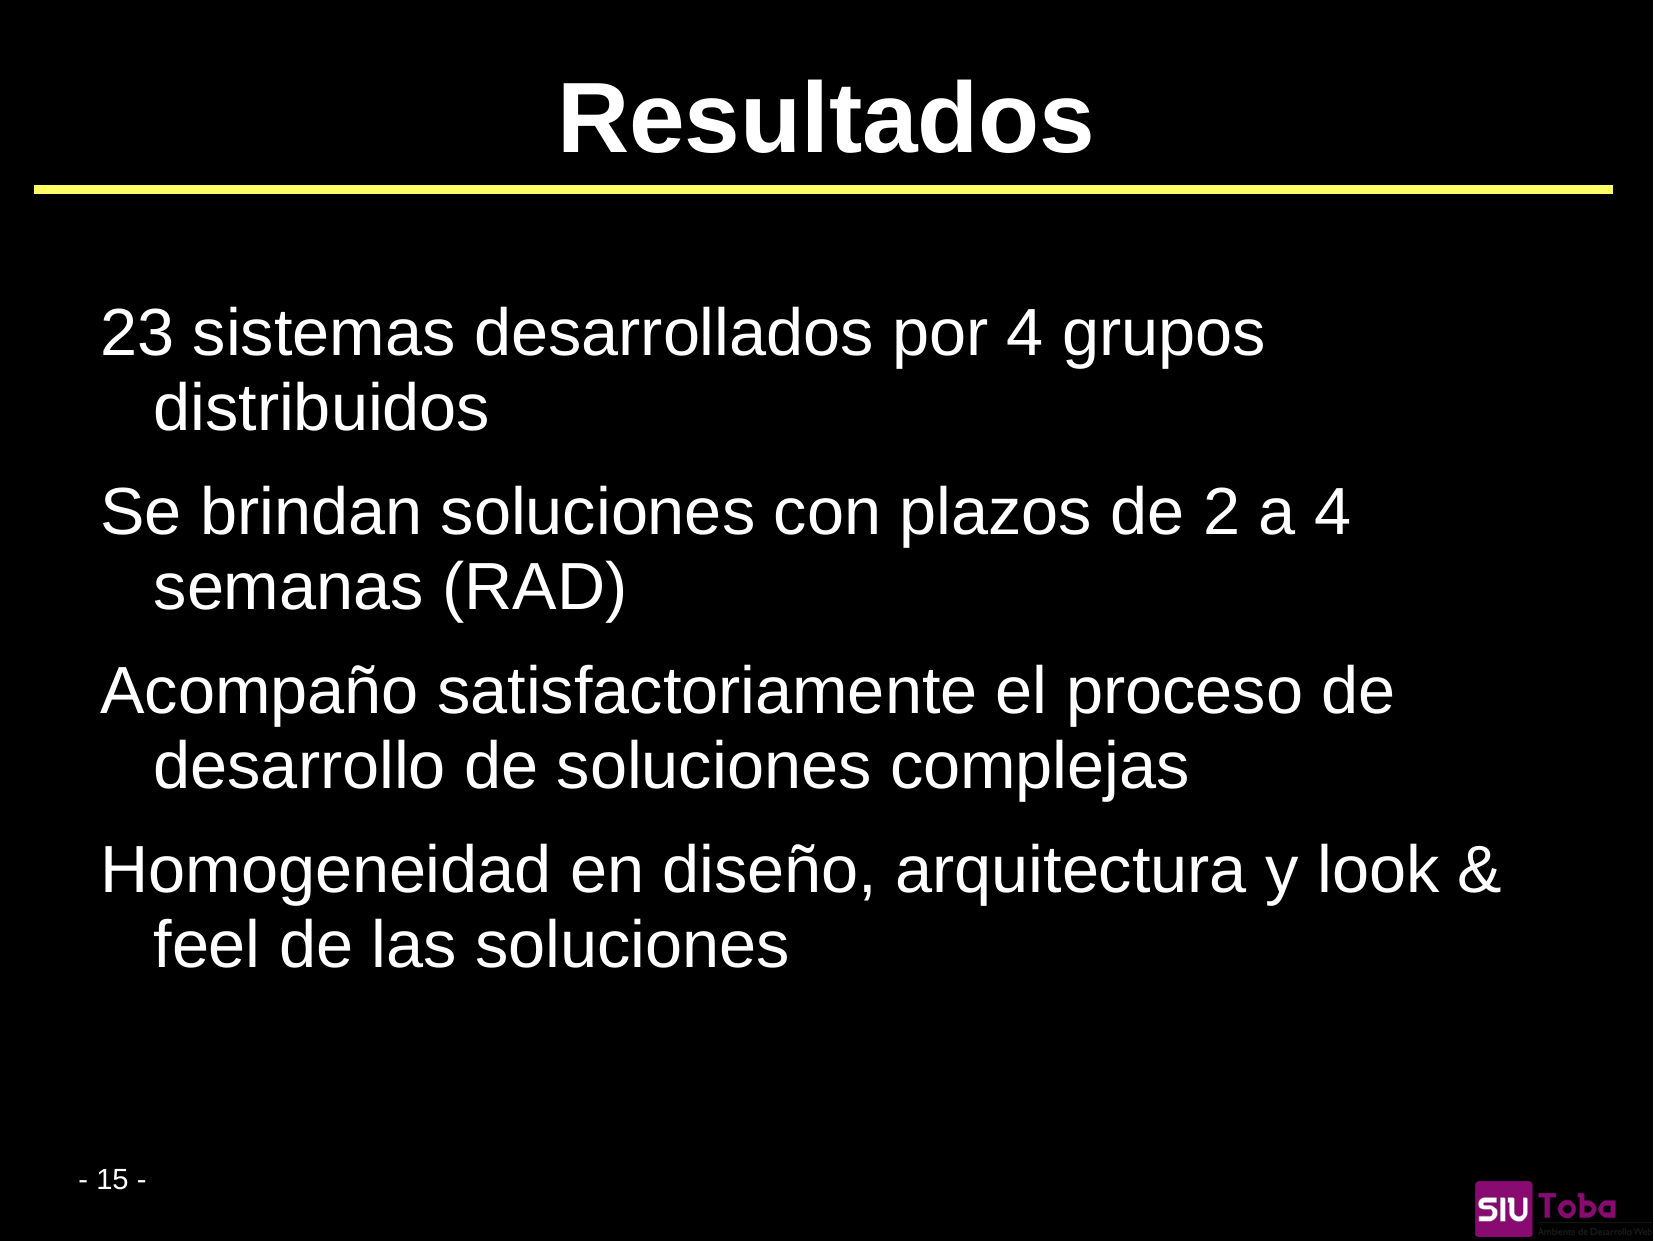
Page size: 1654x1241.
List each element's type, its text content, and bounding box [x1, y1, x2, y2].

title Resultados [58, 47, 1594, 188]
list 23 sistemas desarrollados por 4 grupos distribuidos Se brindan soluciones con plazos de 2 a 4 semanas (RAD) Acompaño satisfactoriamente el proceso de desarrollo de soluciones complejas Homogeneidad en diseño, arquitectura y look & feel de las soluciones [82, 295, 1565, 1095]
picture [1475, 1181, 1652, 1237]
